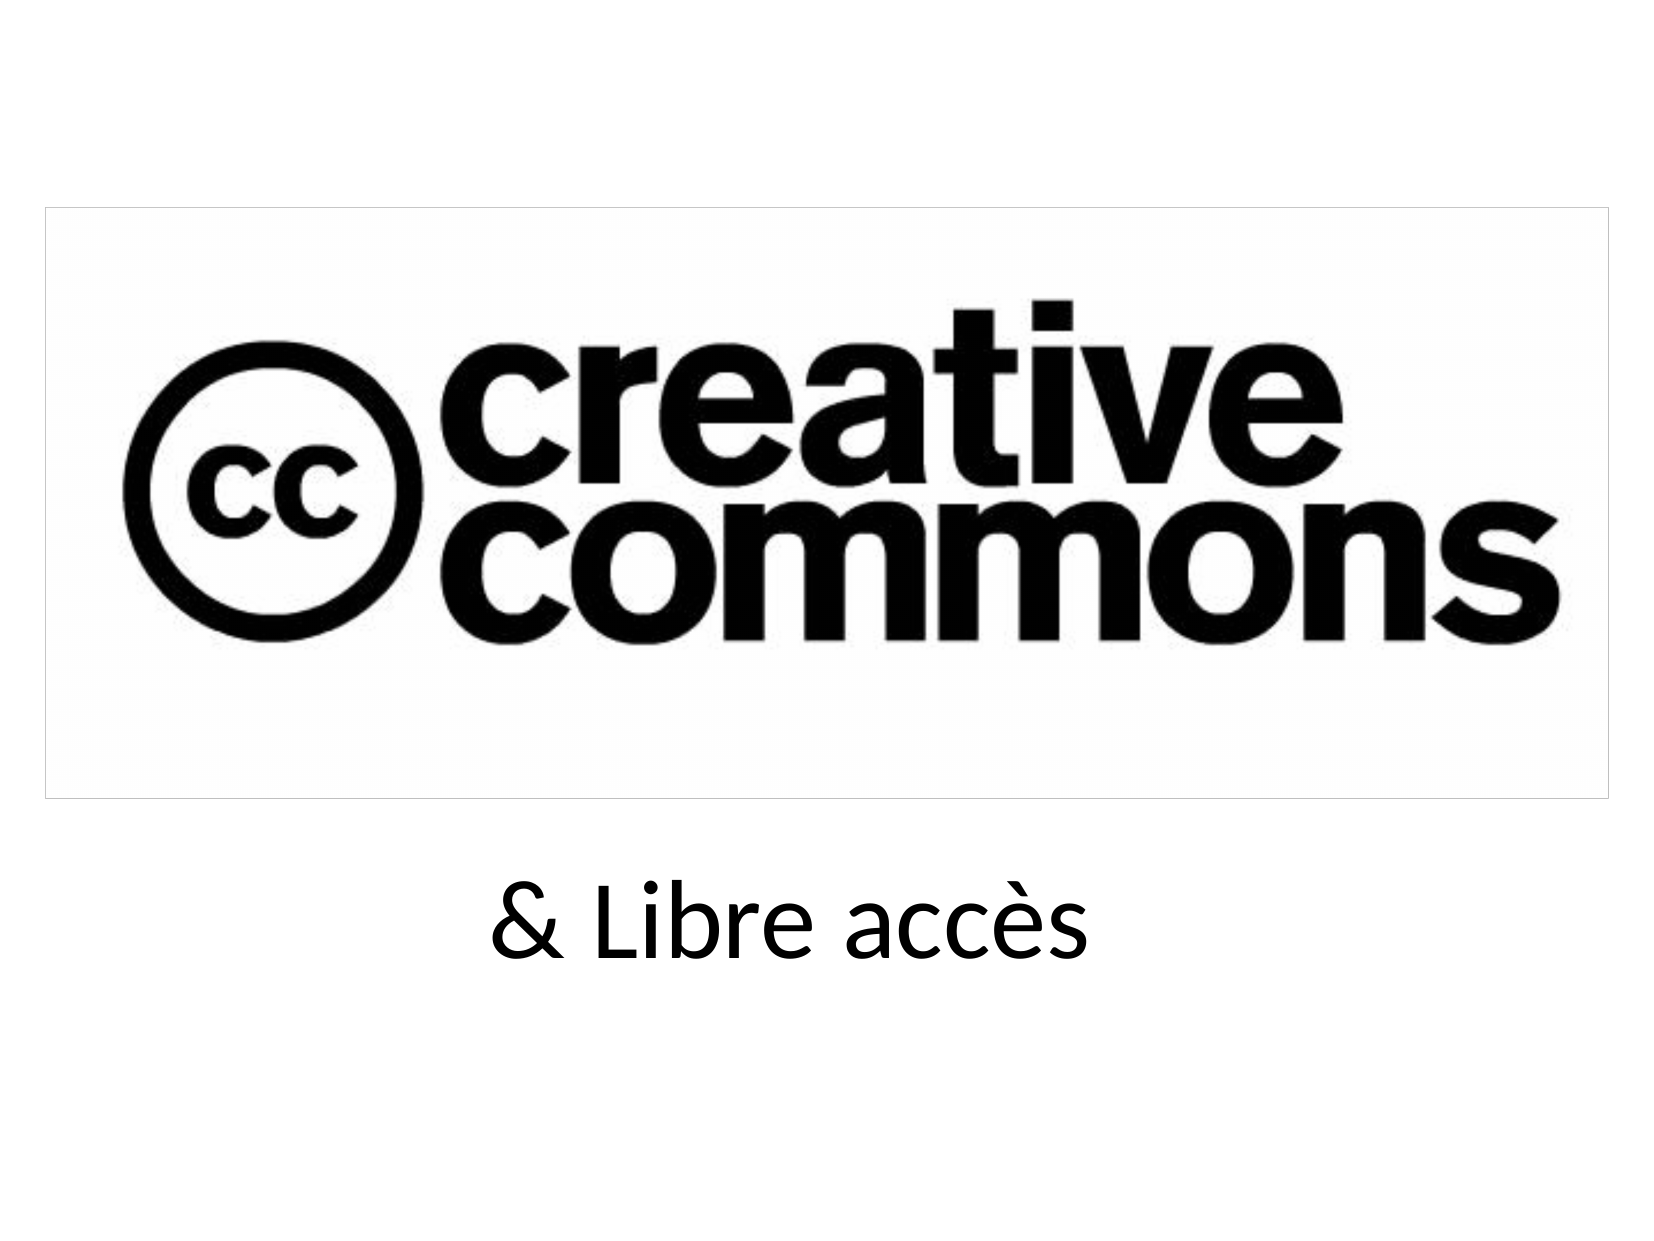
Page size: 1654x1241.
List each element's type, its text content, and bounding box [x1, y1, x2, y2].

picture [44, 206, 1609, 799]
text_box & Libre accès [448, 838, 1107, 989]
